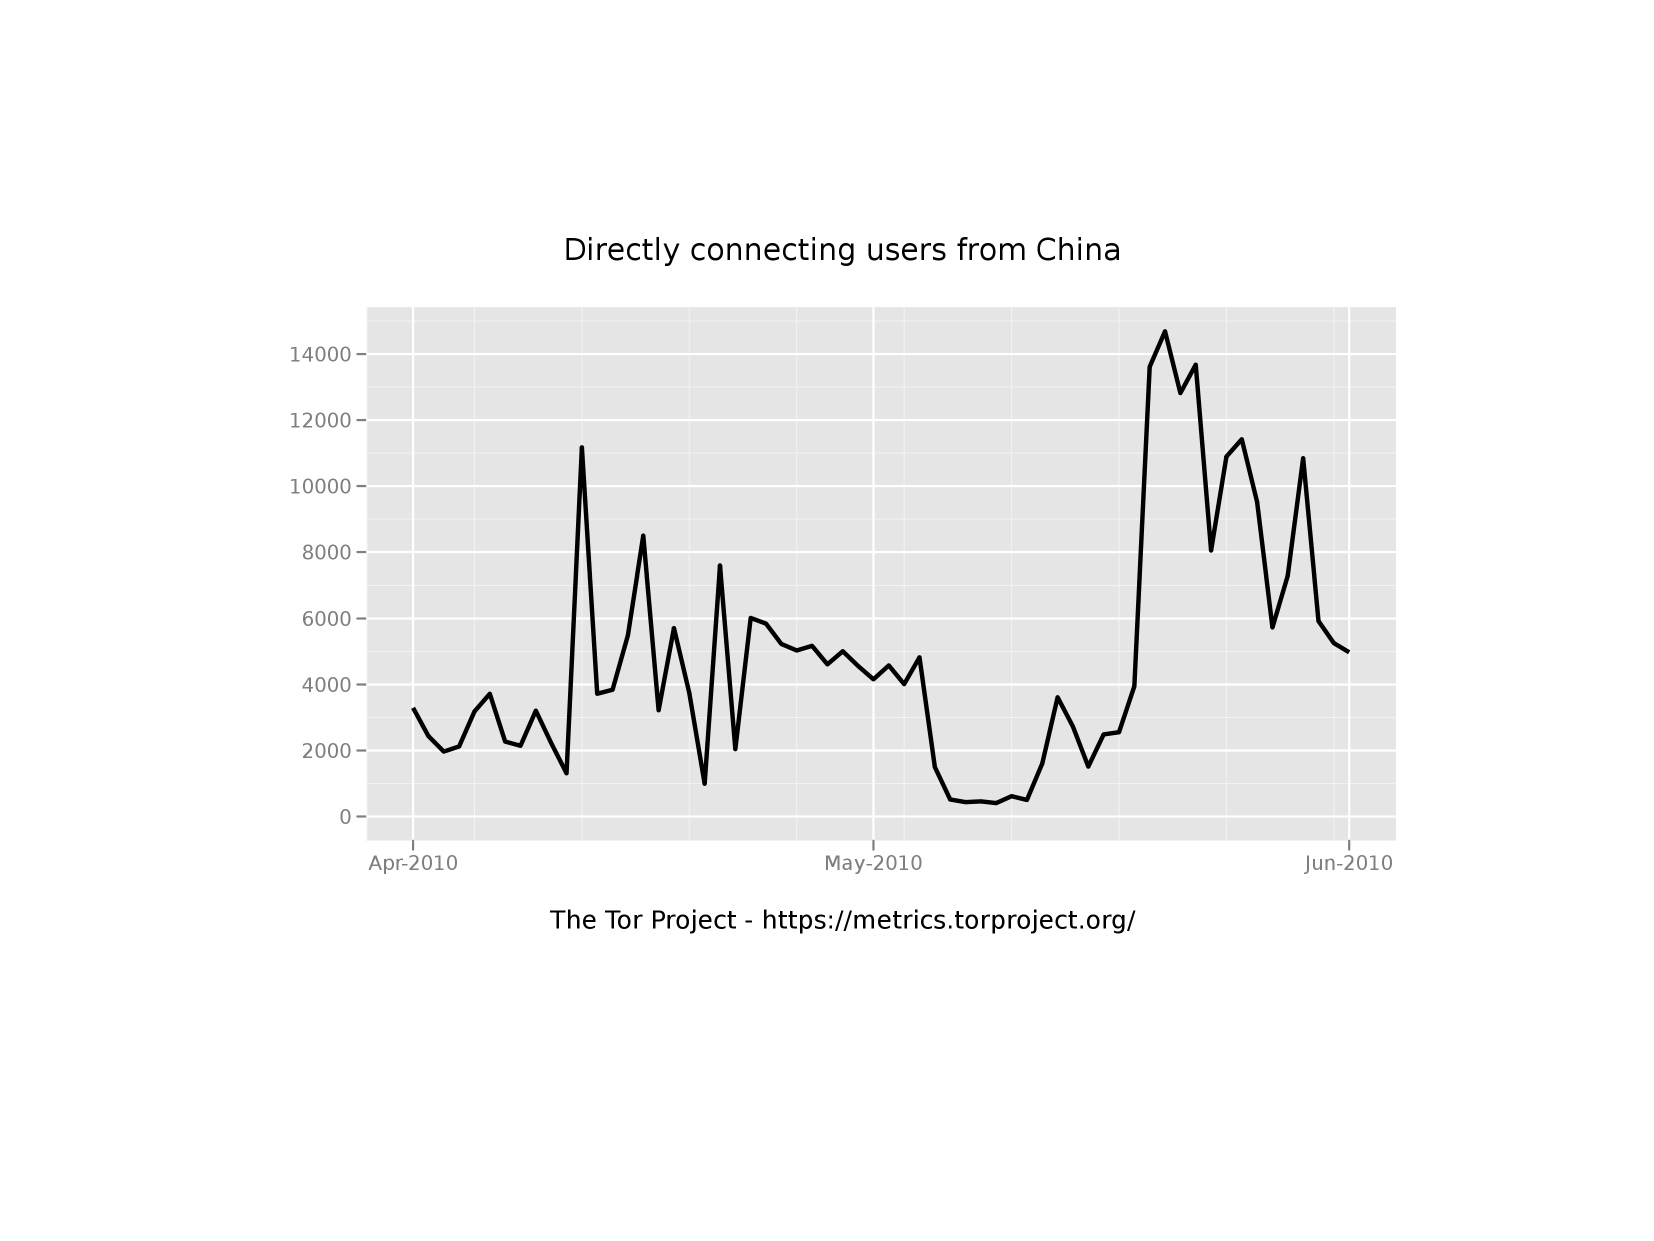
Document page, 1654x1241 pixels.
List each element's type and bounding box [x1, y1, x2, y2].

picture [241, 200, 1441, 951]
